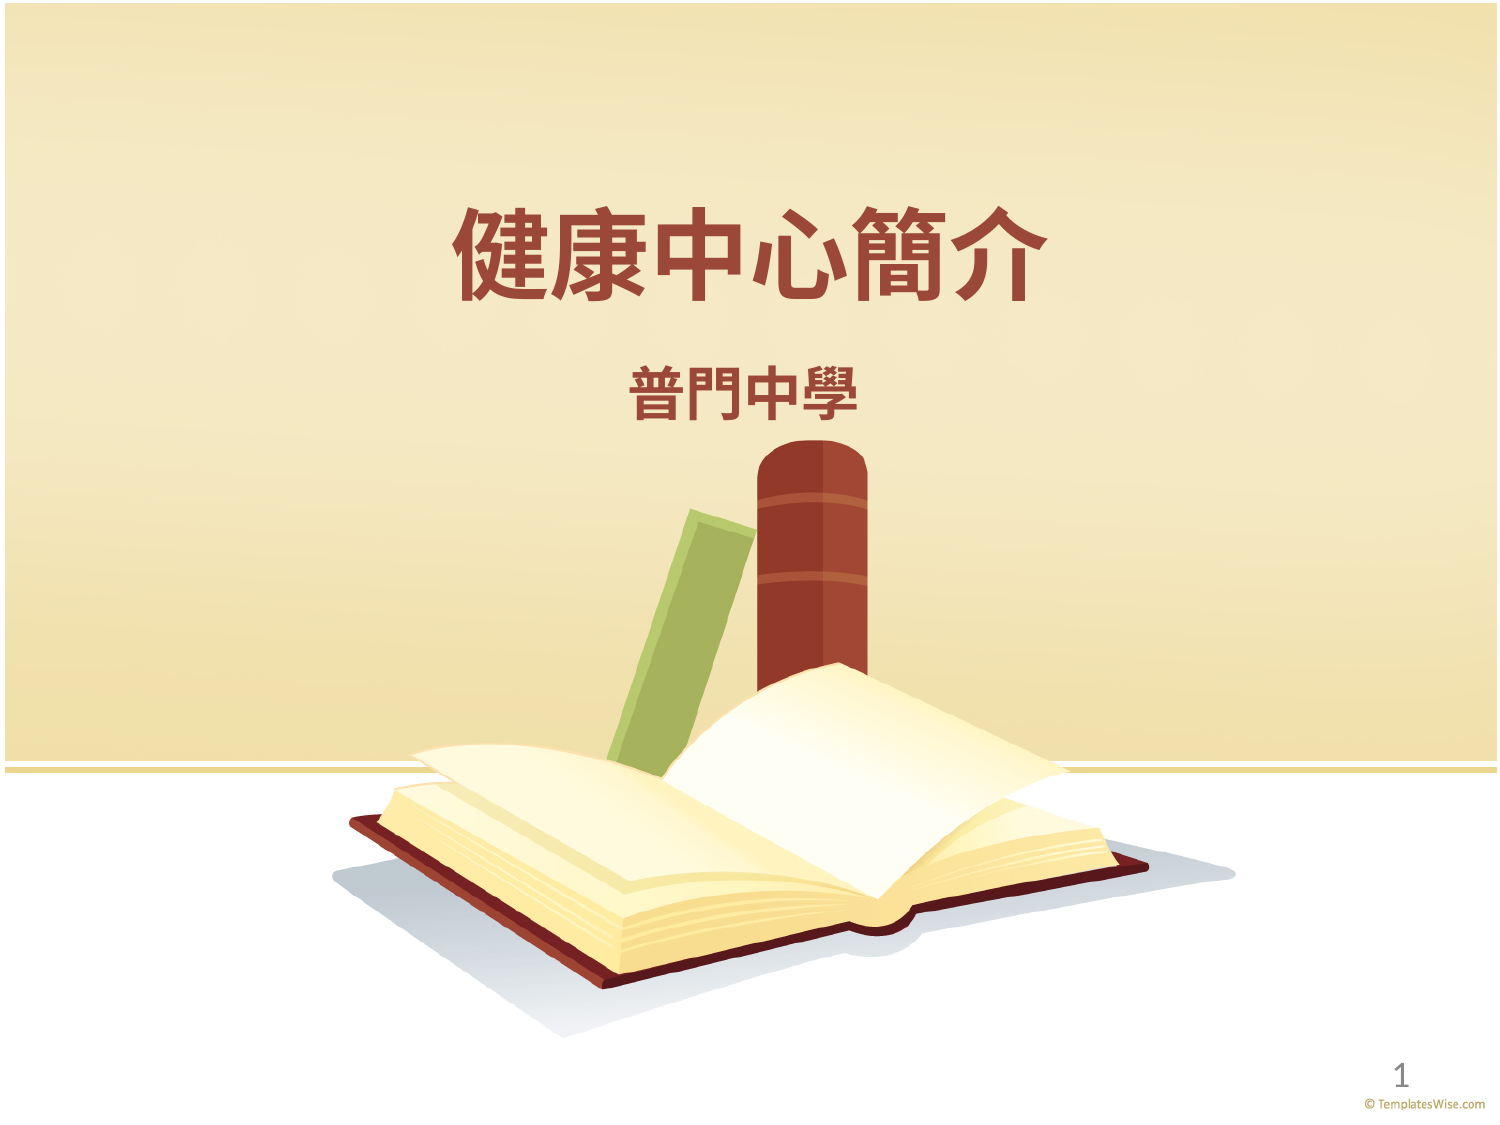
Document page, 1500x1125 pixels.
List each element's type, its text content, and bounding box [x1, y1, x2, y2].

subtitle 普門中學 [218, 350, 1269, 638]
title 健康中心簡介 [112, 132, 1388, 374]
picture [0, 0, 1500, 1125]
text_box <編號> [1074, 1042, 1426, 1103]
